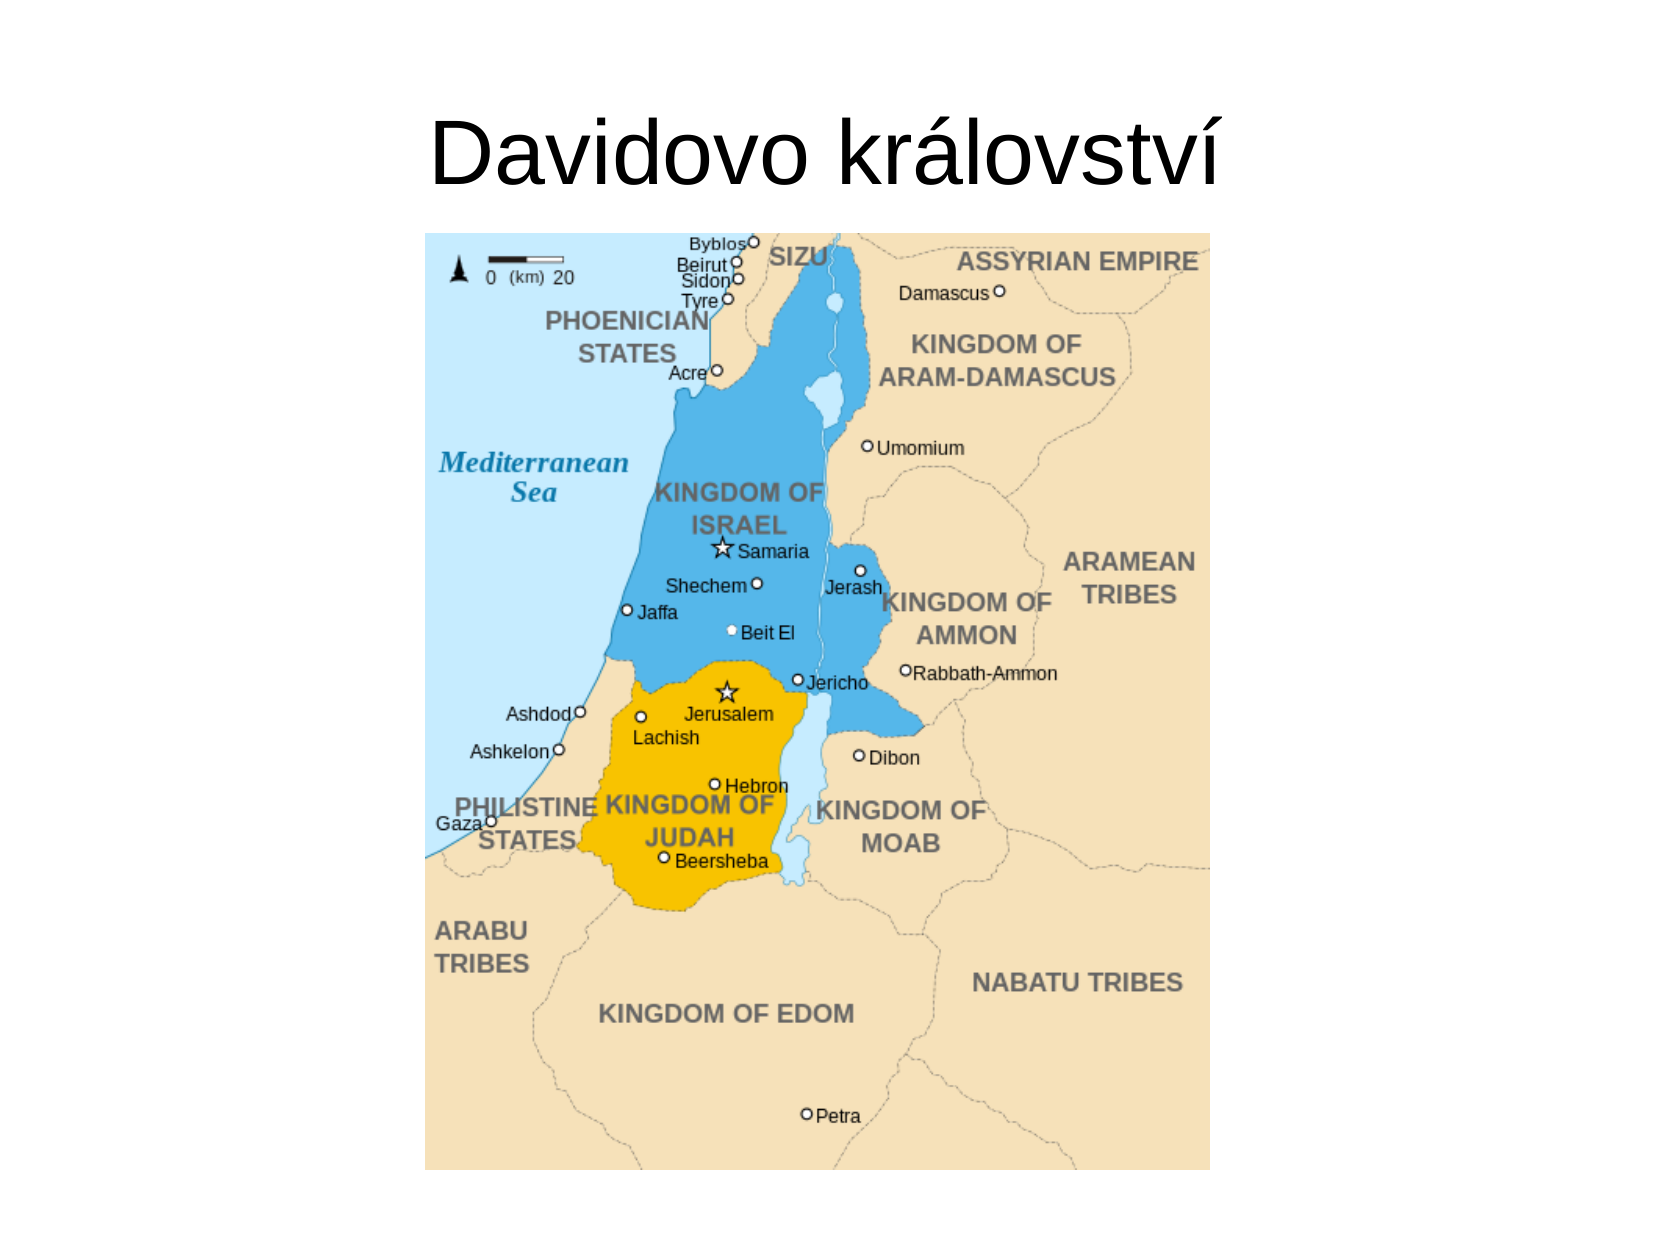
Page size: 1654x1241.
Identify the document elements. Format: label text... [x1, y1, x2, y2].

picture [425, 233, 1210, 1170]
title Davidovo království [82, 49, 1571, 257]
